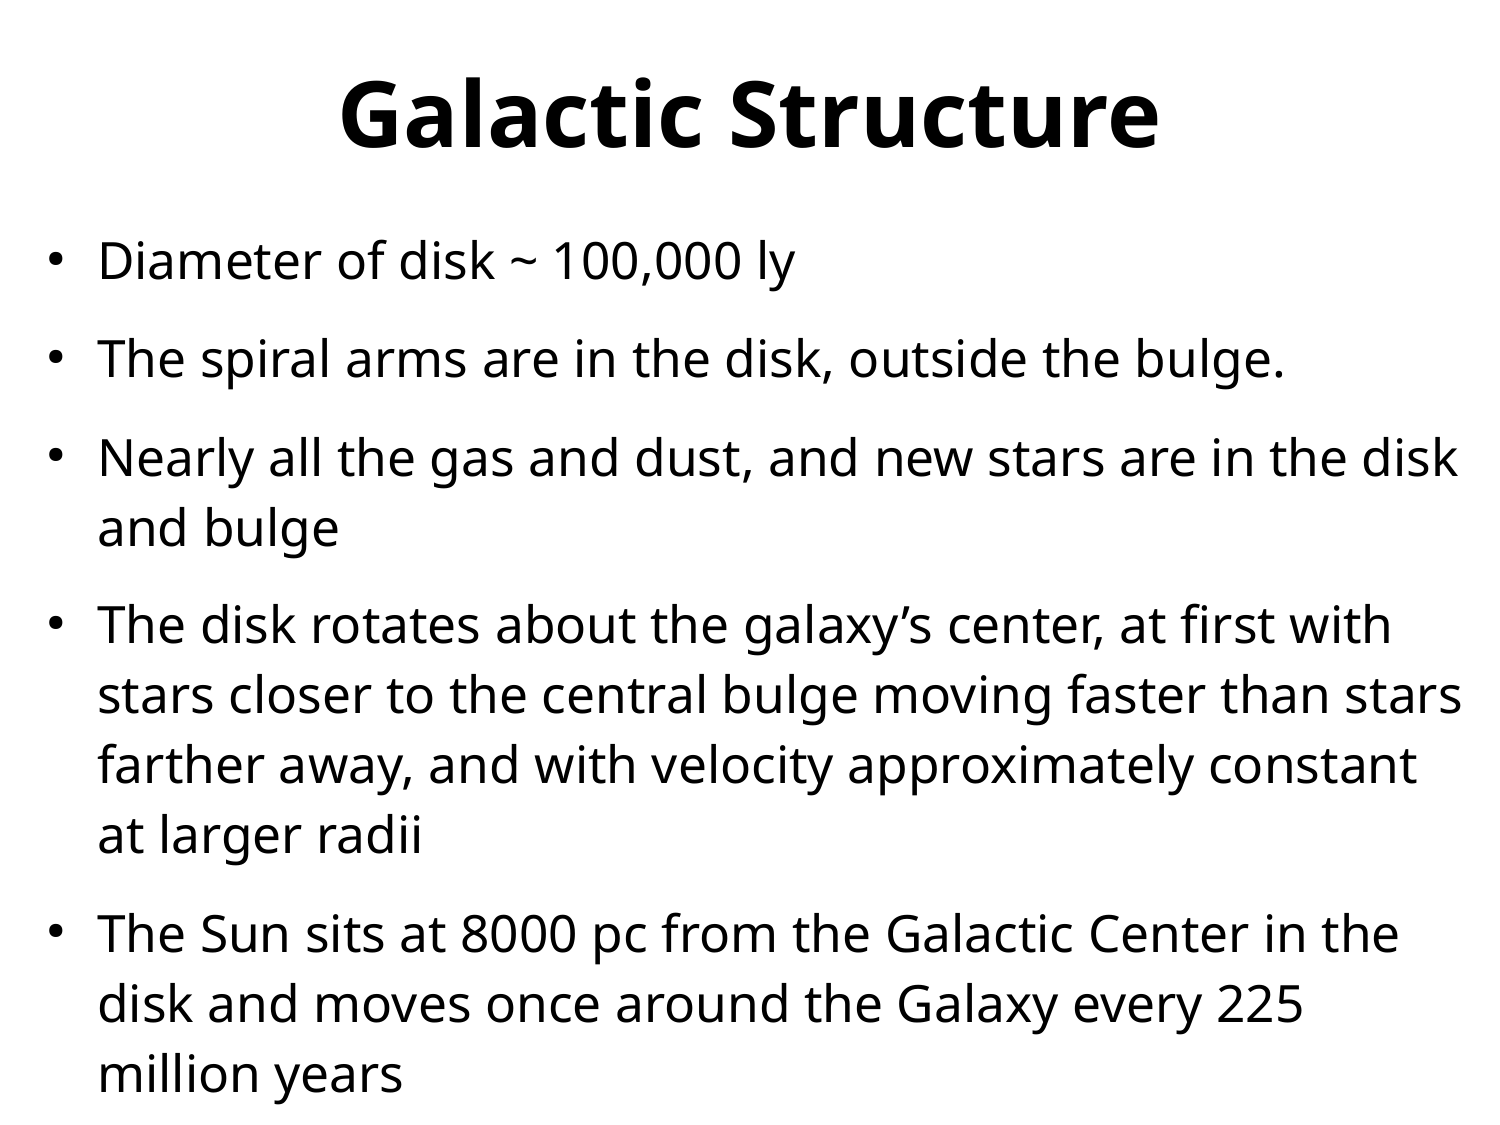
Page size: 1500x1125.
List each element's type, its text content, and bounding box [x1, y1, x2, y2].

title Galactic Structure [30, 29, 1471, 196]
list Diameter of disk ~ 100,000 ly The spiral arms are in the disk, outside the bulge. Nearly all the gas and dust, and new stars are in the disk and bulge The disk rotates about the galaxy’s center, at first with stars closer to the central bulge moving faster than stars farther away, and with velocity approximately constant at larger radii The Sun sits at 8000 pc from the Galactic Center in the disk and moves once around the Galaxy every 225 million years [30, 224, 1471, 1111]
